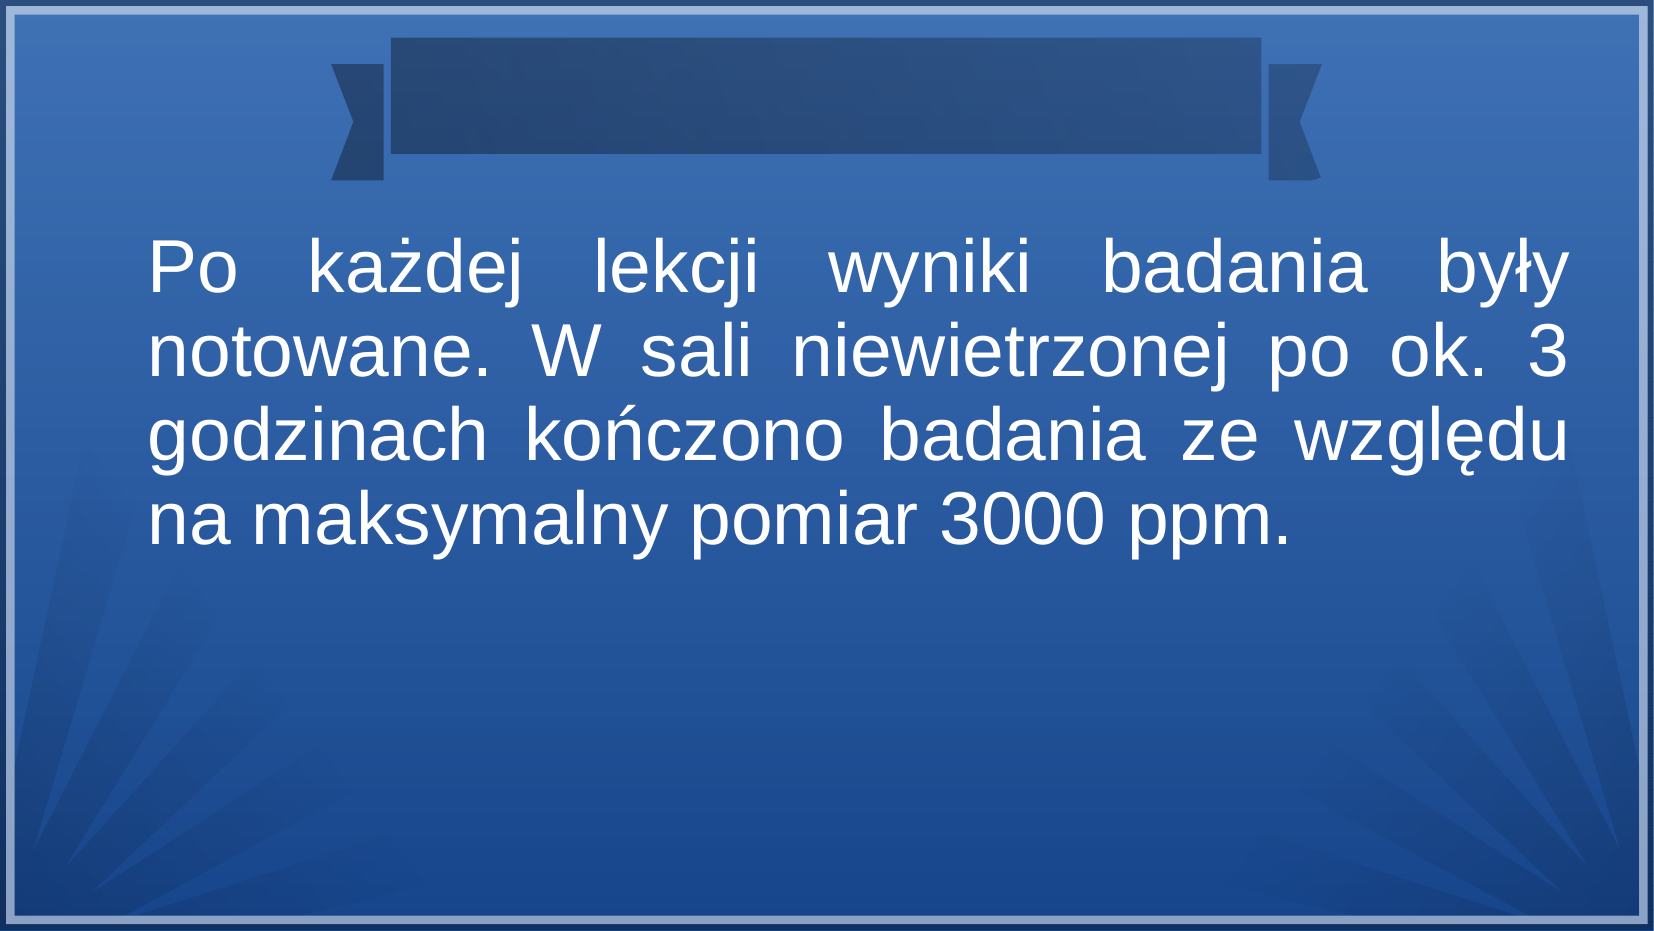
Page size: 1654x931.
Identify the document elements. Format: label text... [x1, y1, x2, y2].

list Po każdej lekcji wyniki badania były notowane. W sali niewietrzonej po ok. 3 godzinach kończono badania ze względu na maksymalny pomiar 3000 ppm. [82, 224, 1571, 848]
